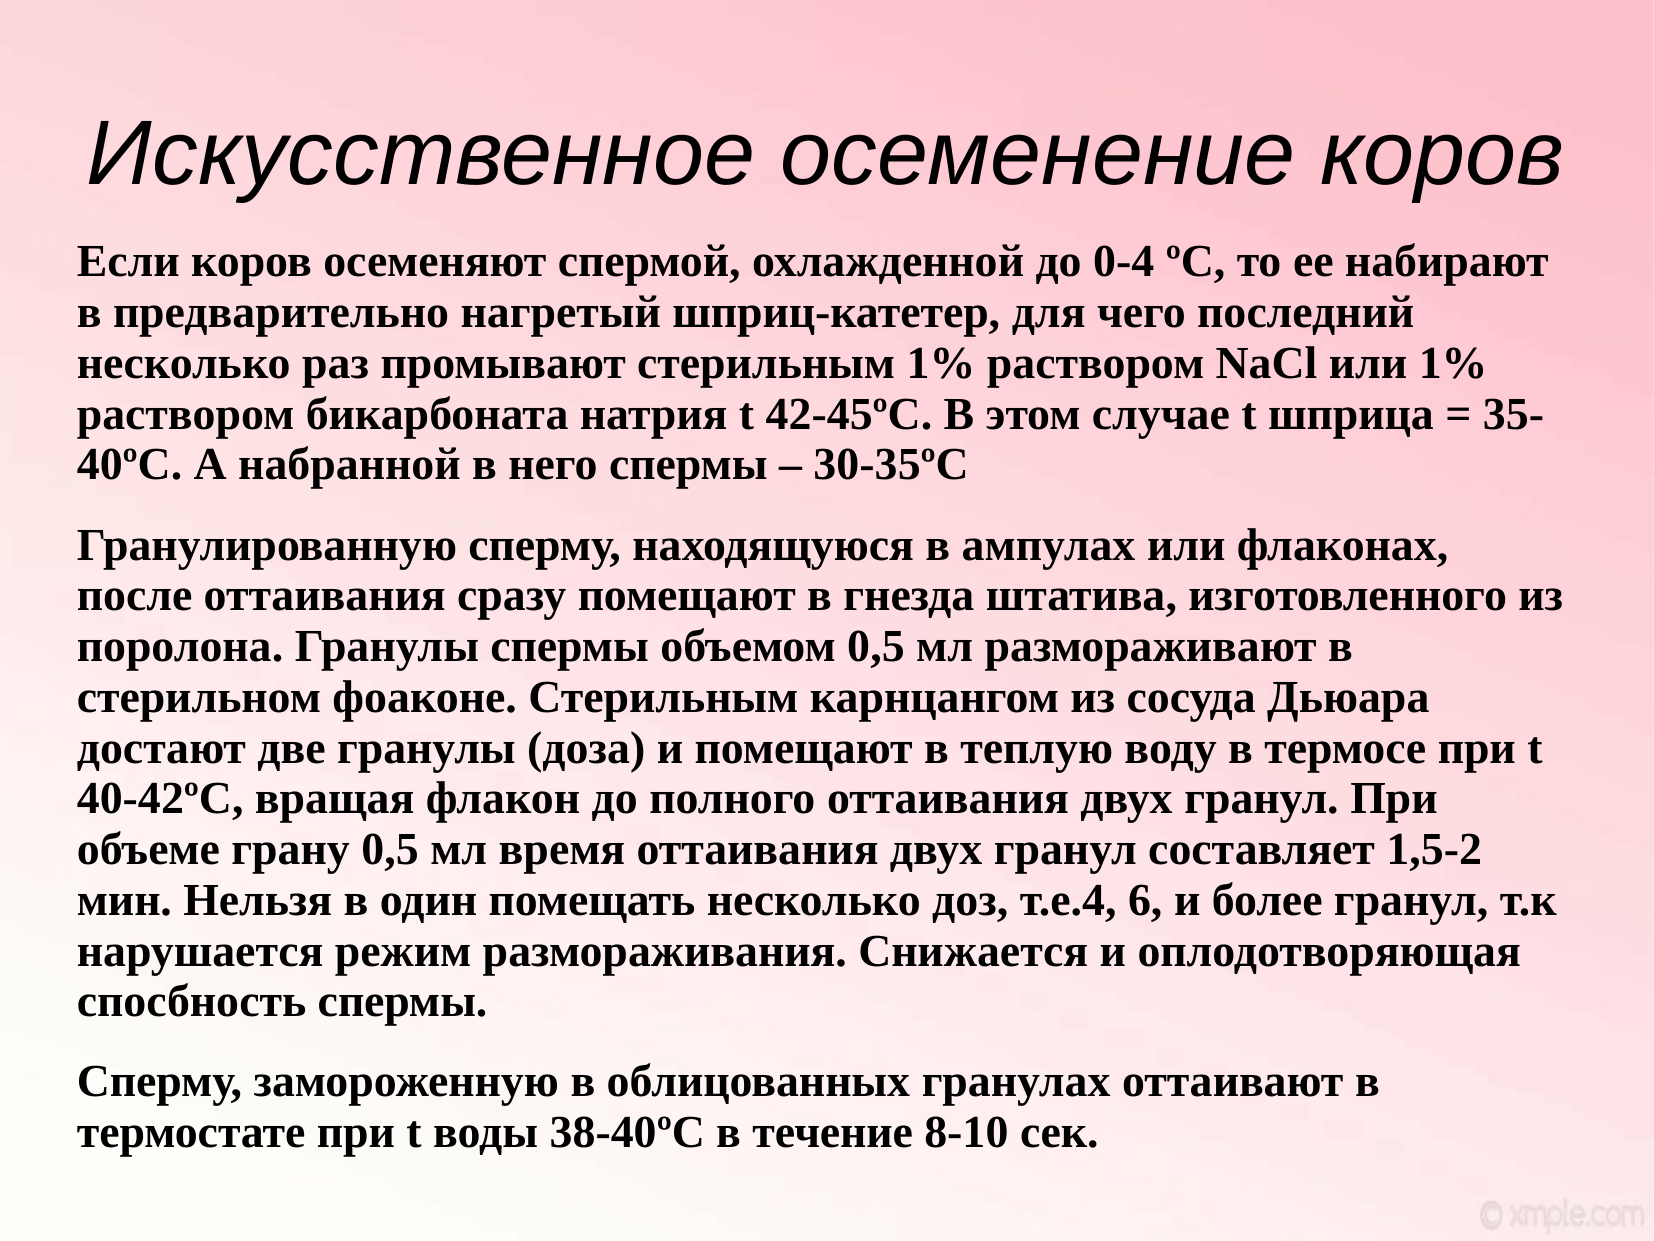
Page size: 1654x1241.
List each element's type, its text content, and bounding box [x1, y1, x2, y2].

title Искусственное осеменение коров [82, 49, 1571, 257]
picture [0, 0, 1654, 1241]
list Если коров осеменяют спермой, охлажденной до 0-4 ºС, то ее набирают в предварительно нагретый шприц-катетер, для чего последний несколько раз промывают стерильным 1% раствором NaCl или 1% раствором бикарбоната натрия t 42-45ºС. В этом случае t шприца = 35-40ºС. А набранной в него спермы – 30-35ºС Гранулированную сперму, находящуюся в ампулах или флаконах, после оттаивания сразу помещают в гнезда штатива, изготовленного из поролона. Гранулы спермы объемом 0,5 мл размораживают в стерильном фоаконе. Стерильным карнцангом из сосуда Дьюара достают две гранулы (доза) и помещают в теплую воду в термосе при t 40-42ºС, вращая флакон до полного оттаивания двух гранул. При объеме грану 0,5 мл время оттаивания двух гранул составляет 1,5-2 мин. Нельзя в один помещать несколько доз, т.е.4, 6, и более гранул, т.к нарушается режим размораживания. Снижается и оплодотворяющая спосбность спермы. Сперму, замороженную в облицованных гранулах оттаивают в термостате при t воды 38-40ºС в течение 8-10 сек. [76, 236, 1565, 1175]
